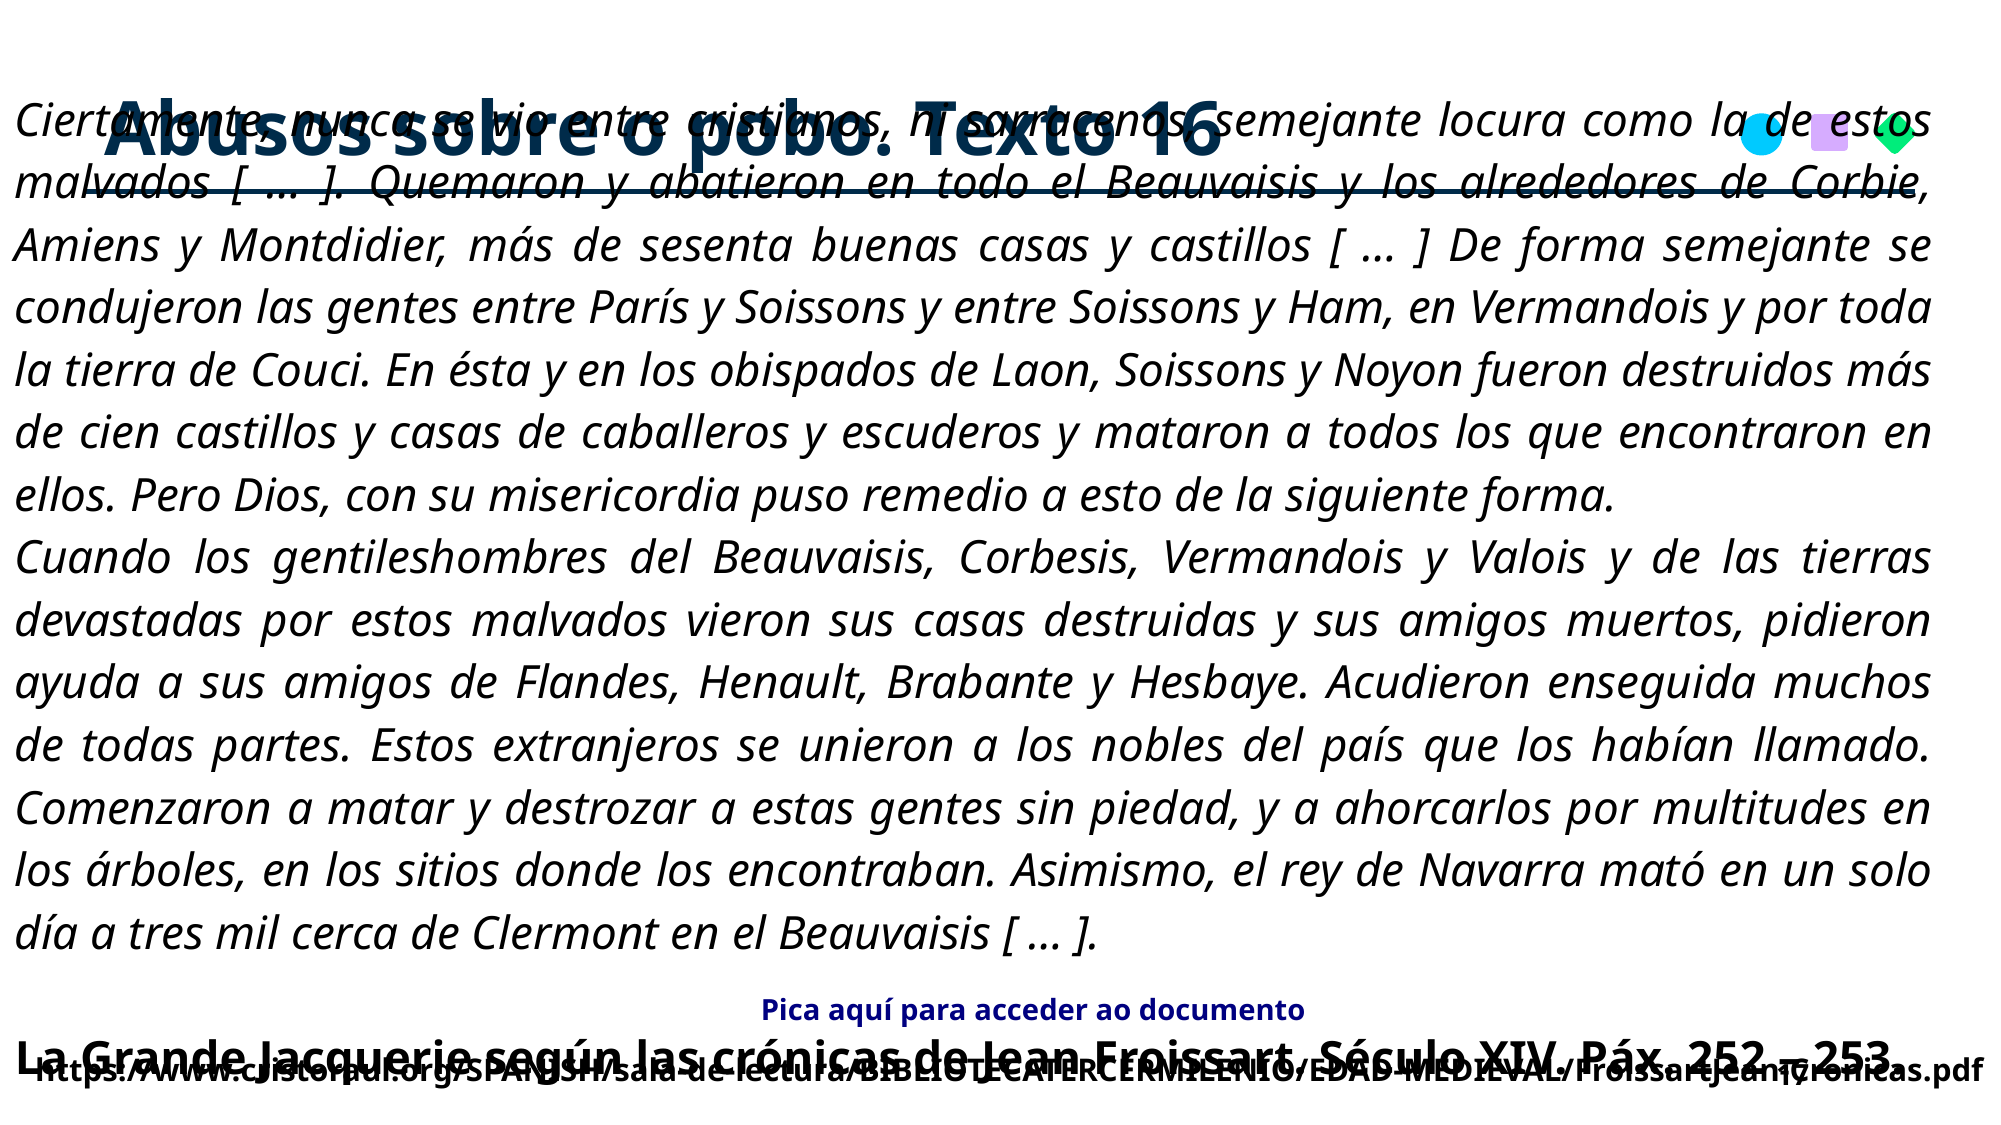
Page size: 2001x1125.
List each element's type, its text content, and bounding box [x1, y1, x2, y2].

text_box Pica aquí para acceder ao documento [590, 974, 1477, 1045]
text_box Ciertamente, nunca se vio entre cristianos, ni sarracenos, semejante locura como la de estos malvados [ … ]. Quemaron y abatieron en todo el Beauvaisis y los alrededores de Corbie, Amiens y Montdidier, más de sesenta buenas casas y castillos [ … ] De forma semejante se condujeron las gentes entre París y Soissons y entre Soissons y Ham, en Vermandois y por toda la tierra de Couci. En ésta y en los obispados de Laon, Soissons y Noyon fueron destruidos más de cien castillos y casas de caballeros y escuderos y mataron a todos los que encontraron en ellos. Pero Dios, con su misericordia puso remedio a esto de la siguiente forma. Cuando los gentileshombres del Beauvaisis, Corbesis, Vermandois y Valois y de las tierras devastadas por estos malvados vieron sus casas destruidas y sus amigos muertos, pidieron ayuda a sus amigos de Flandes, Henault, Brabante y Hesbaye. Acudieron enseguida muchos de todas partes. Estos extranjeros se unieron a los nobles del país que los habían llamado. Comenzaron a matar y destrozar a estas gentes sin piedad, y a ahorcarlos por multitudes en los árboles, en los sitios donde los encontraban. Asimismo, el rey de Navarra mató en un solo día a tres mil cerca de Clermont en el Beauvaisis [ … ]. La Grande Jacquerie según las crónicas de Jean Froissart. Século XIV. Páx. 252 – 253. [0, 0, 1949, 1125]
text_box https://www.cristoraul.org/SPANISH/sala-de-lectura/BIBLIOTECATERCERMILENIO/EDAD-MEDIEVAL/FroissartJean-Cronicas.pdf [20, 1013, 1949, 1125]
